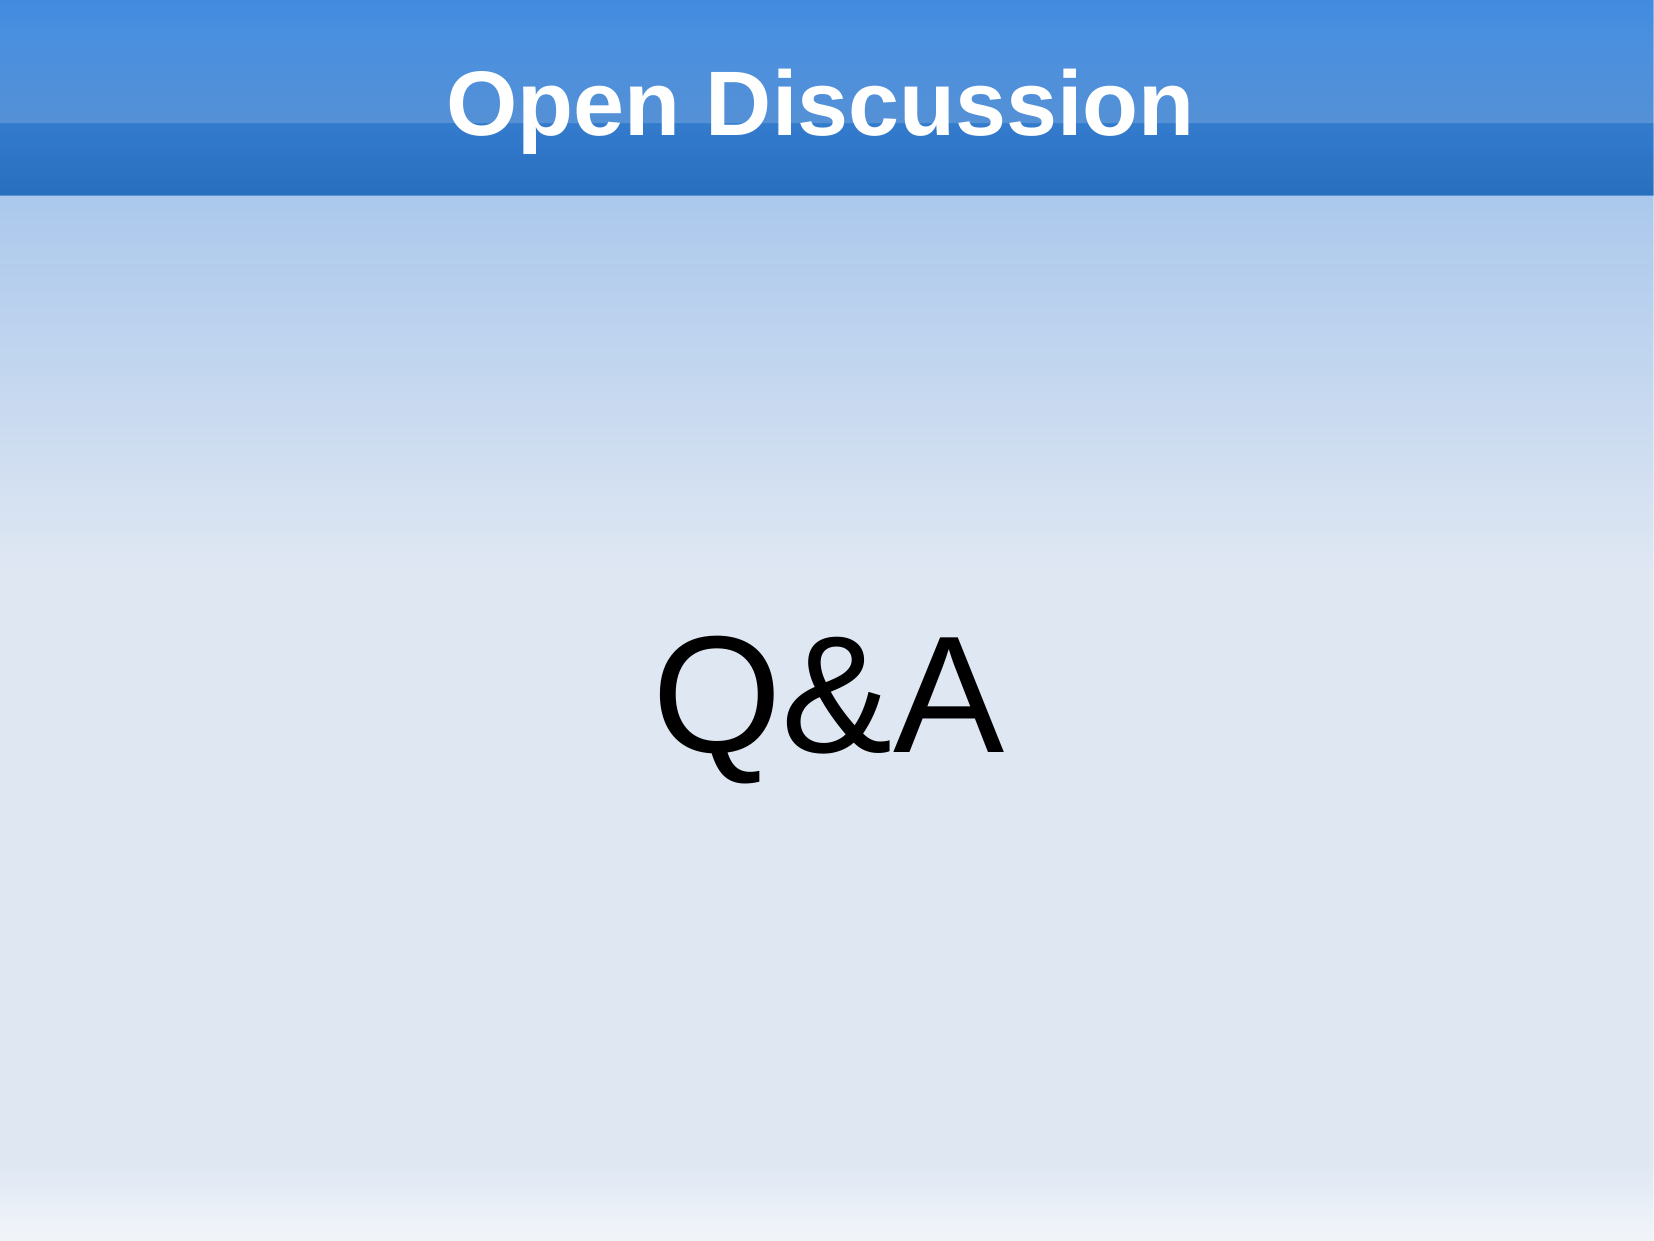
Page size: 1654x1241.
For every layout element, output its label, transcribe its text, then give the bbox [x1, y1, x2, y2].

text_box Q&A [637, 601, 1020, 788]
picture [0, 0, 1654, 1241]
title Open Discussion [76, 7, 1565, 200]
